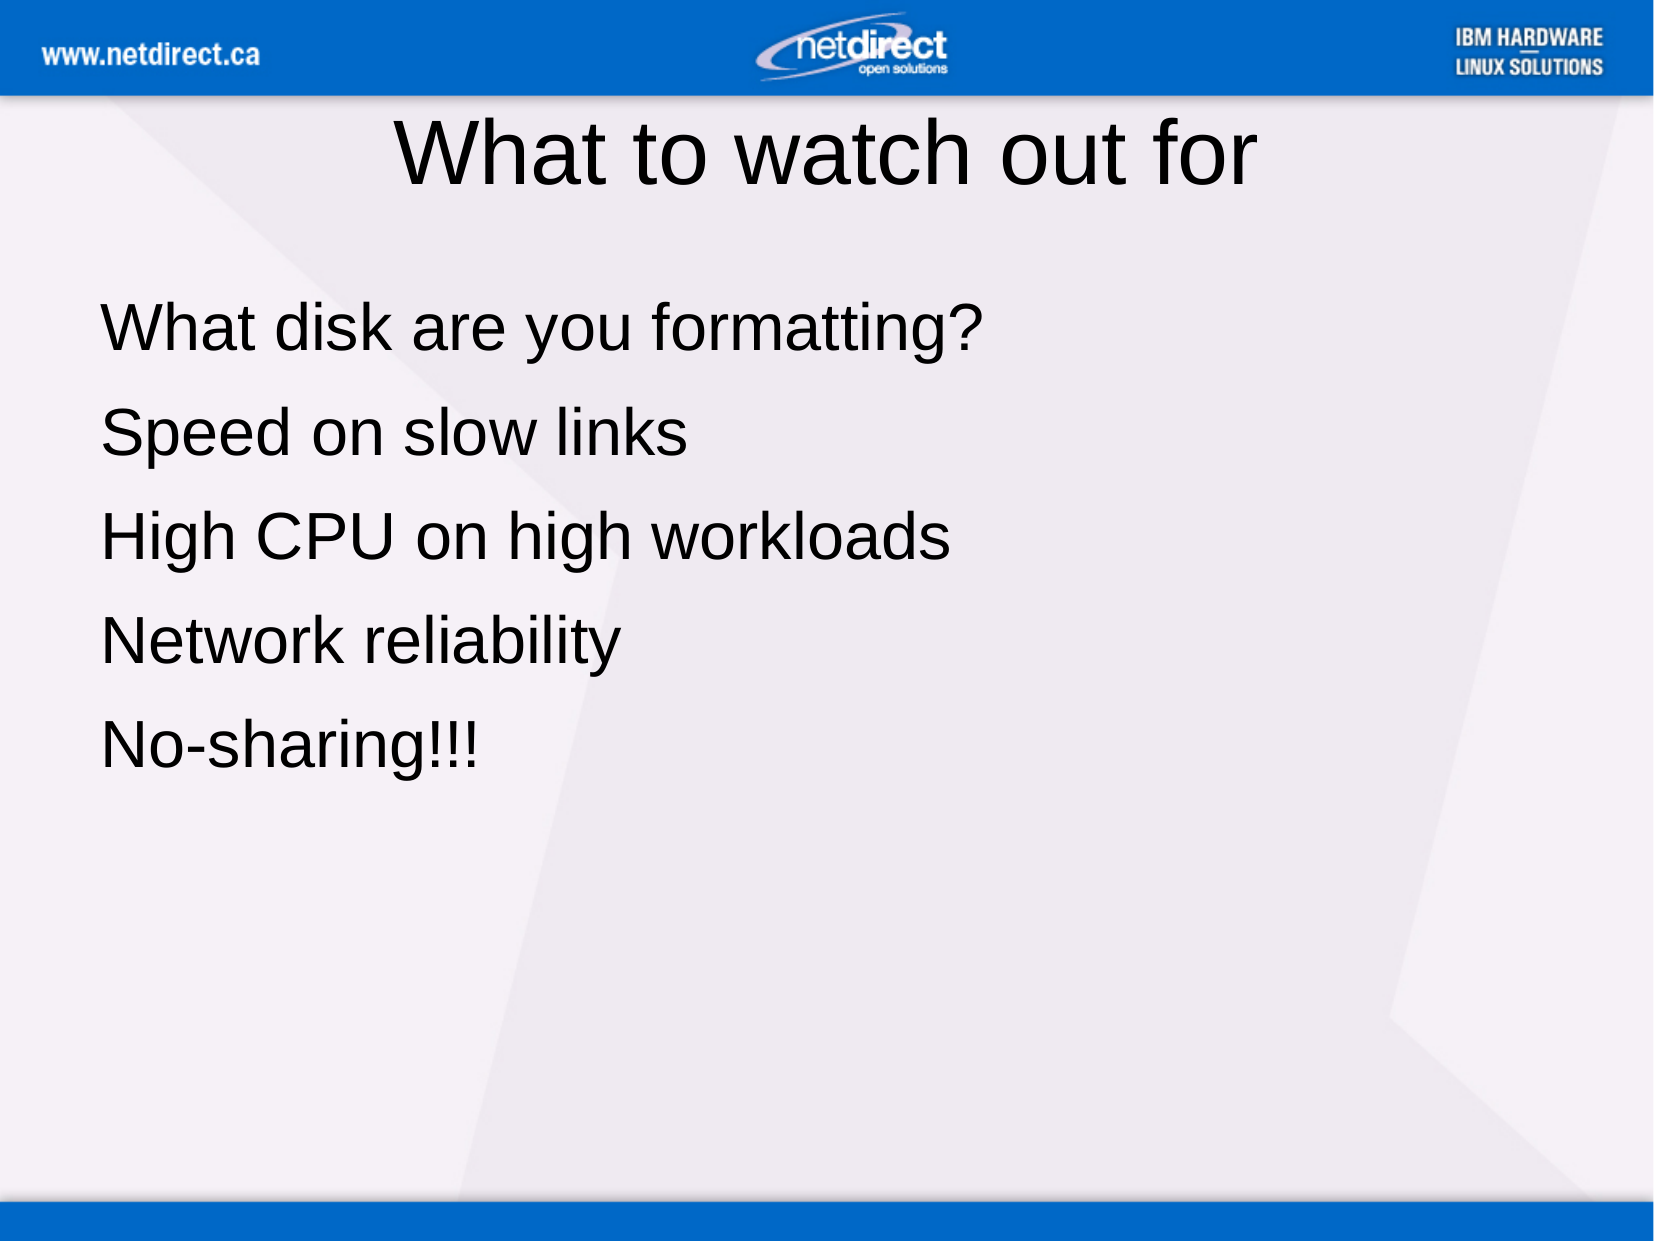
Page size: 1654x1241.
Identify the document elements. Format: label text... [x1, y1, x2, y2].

picture [0, 0, 1654, 1241]
title What to watch out for [82, 56, 1571, 250]
list What disk are you formatting? Speed on slow links High CPU on high workloads Network reliability No-sharing!!! [82, 290, 1571, 1094]
